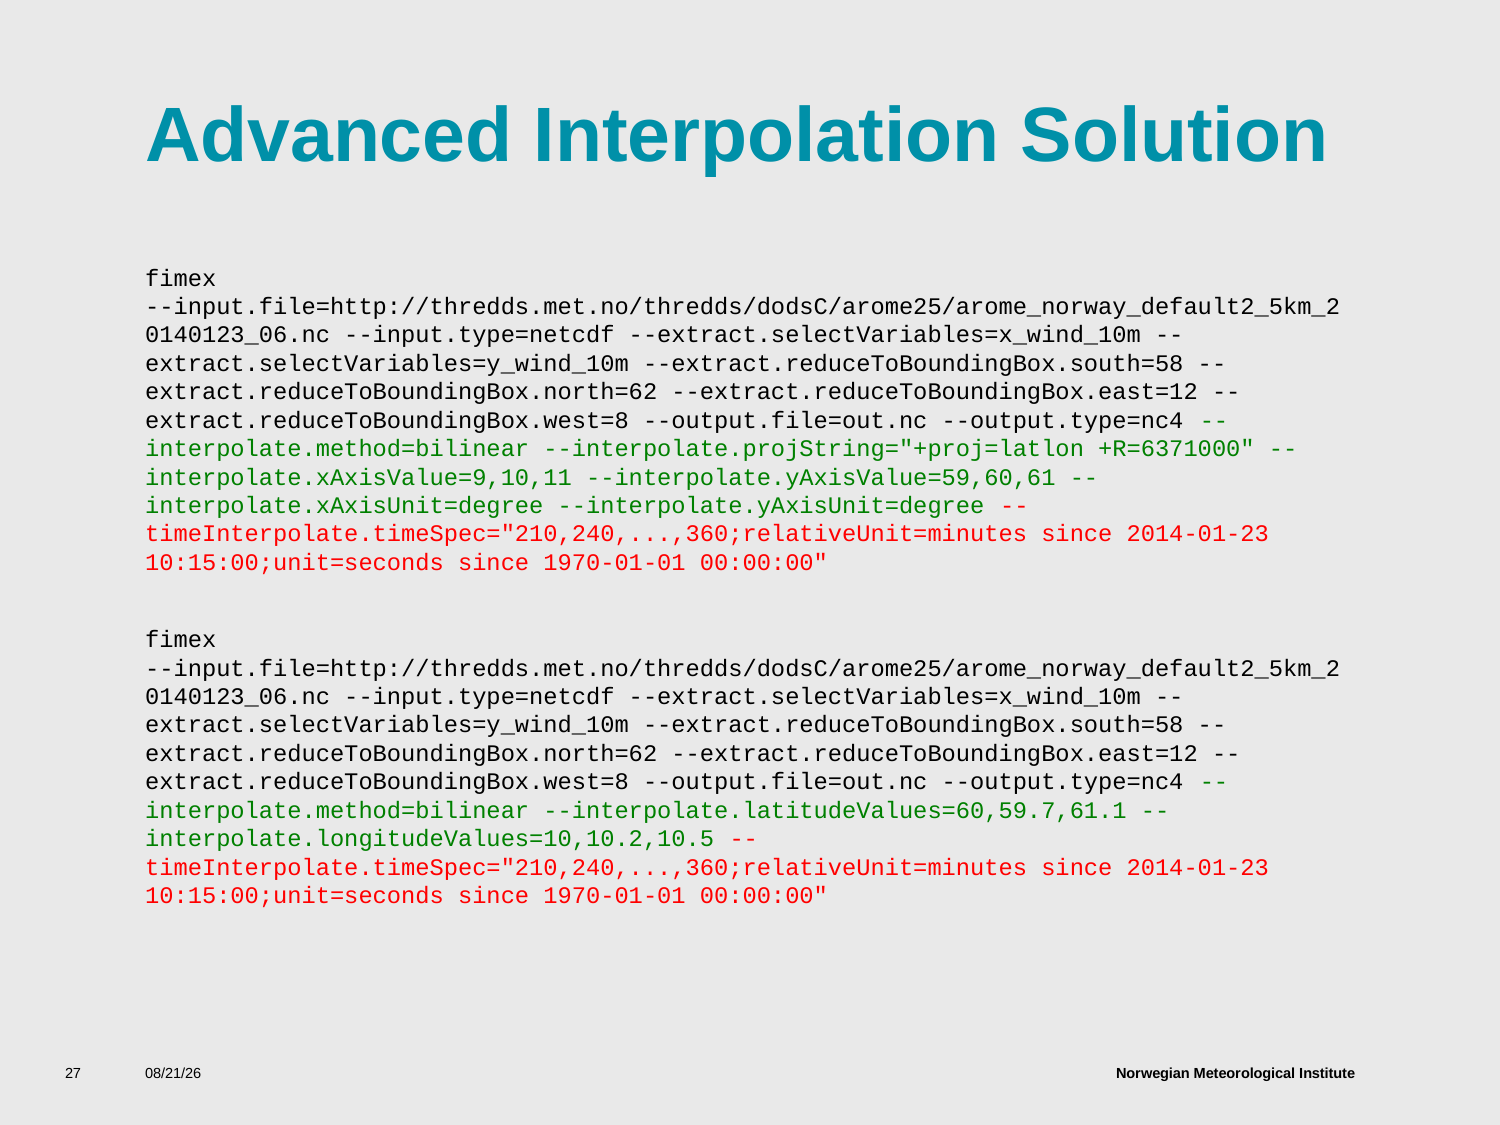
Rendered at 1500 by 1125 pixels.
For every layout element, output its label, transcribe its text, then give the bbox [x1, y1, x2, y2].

list fimex --input.file=http://thredds.met.no/thredds/dodsC/arome25/arome_norway_default2_5km_20140123_06.nc --input.type=netcdf --extract.selectVariables=x_wind_10m --extract.selectVariables=y_wind_10m --extract.reduceToBoundingBox.south=58 --extract.reduceToBoundingBox.north=62 --extract.reduceToBoundingBox.east=12 --extract.reduceToBoundingBox.west=8 --output.file=out.nc --output.type=nc4 --interpolate.method=bilinear --interpolate.projString="+proj=latlon +R=6371000" --interpolate.xAxisValue=9,10,11 --interpolate.yAxisValue=59,60,61 --interpolate.xAxisUnit=degree --interpolate.yAxisUnit=degree --timeInterpolate.timeSpec="210,240,...,360;relativeUnit=minutes since 2014-01-23 10:15:00;unit=seconds since 1970-01-01 00:00:00" fimex --input.file=http://thredds.met.no/thredds/dodsC/arome25/arome_norway_default2_5km_20140123_06.nc --input.type=netcdf --extract.selectVariables=x_wind_10m --extract.selectVariables=y_wind_10m --extract.reduceToBoundingBox.south=58 --extract.reduceToBoundingBox.north=62 --extract.reduceToBoundingBox.east=12 --extract.reduceToBoundingBox.west=8 --output.file=out.nc --output.type=nc4 --interpolate.method=bilinear --interpolate.latitudeValues=60,59.7,61.1 --interpolate.longitudeValues=10,10.2,10.5 --timeInterpolate.timeSpec="210,240,...,360;relativeUnit=minutes since 2014-01-23 10:15:00;unit=seconds since 1970-01-01 00:00:00" [145, 262, 1355, 915]
title Advanced Interpolation Solution [145, 83, 1355, 178]
